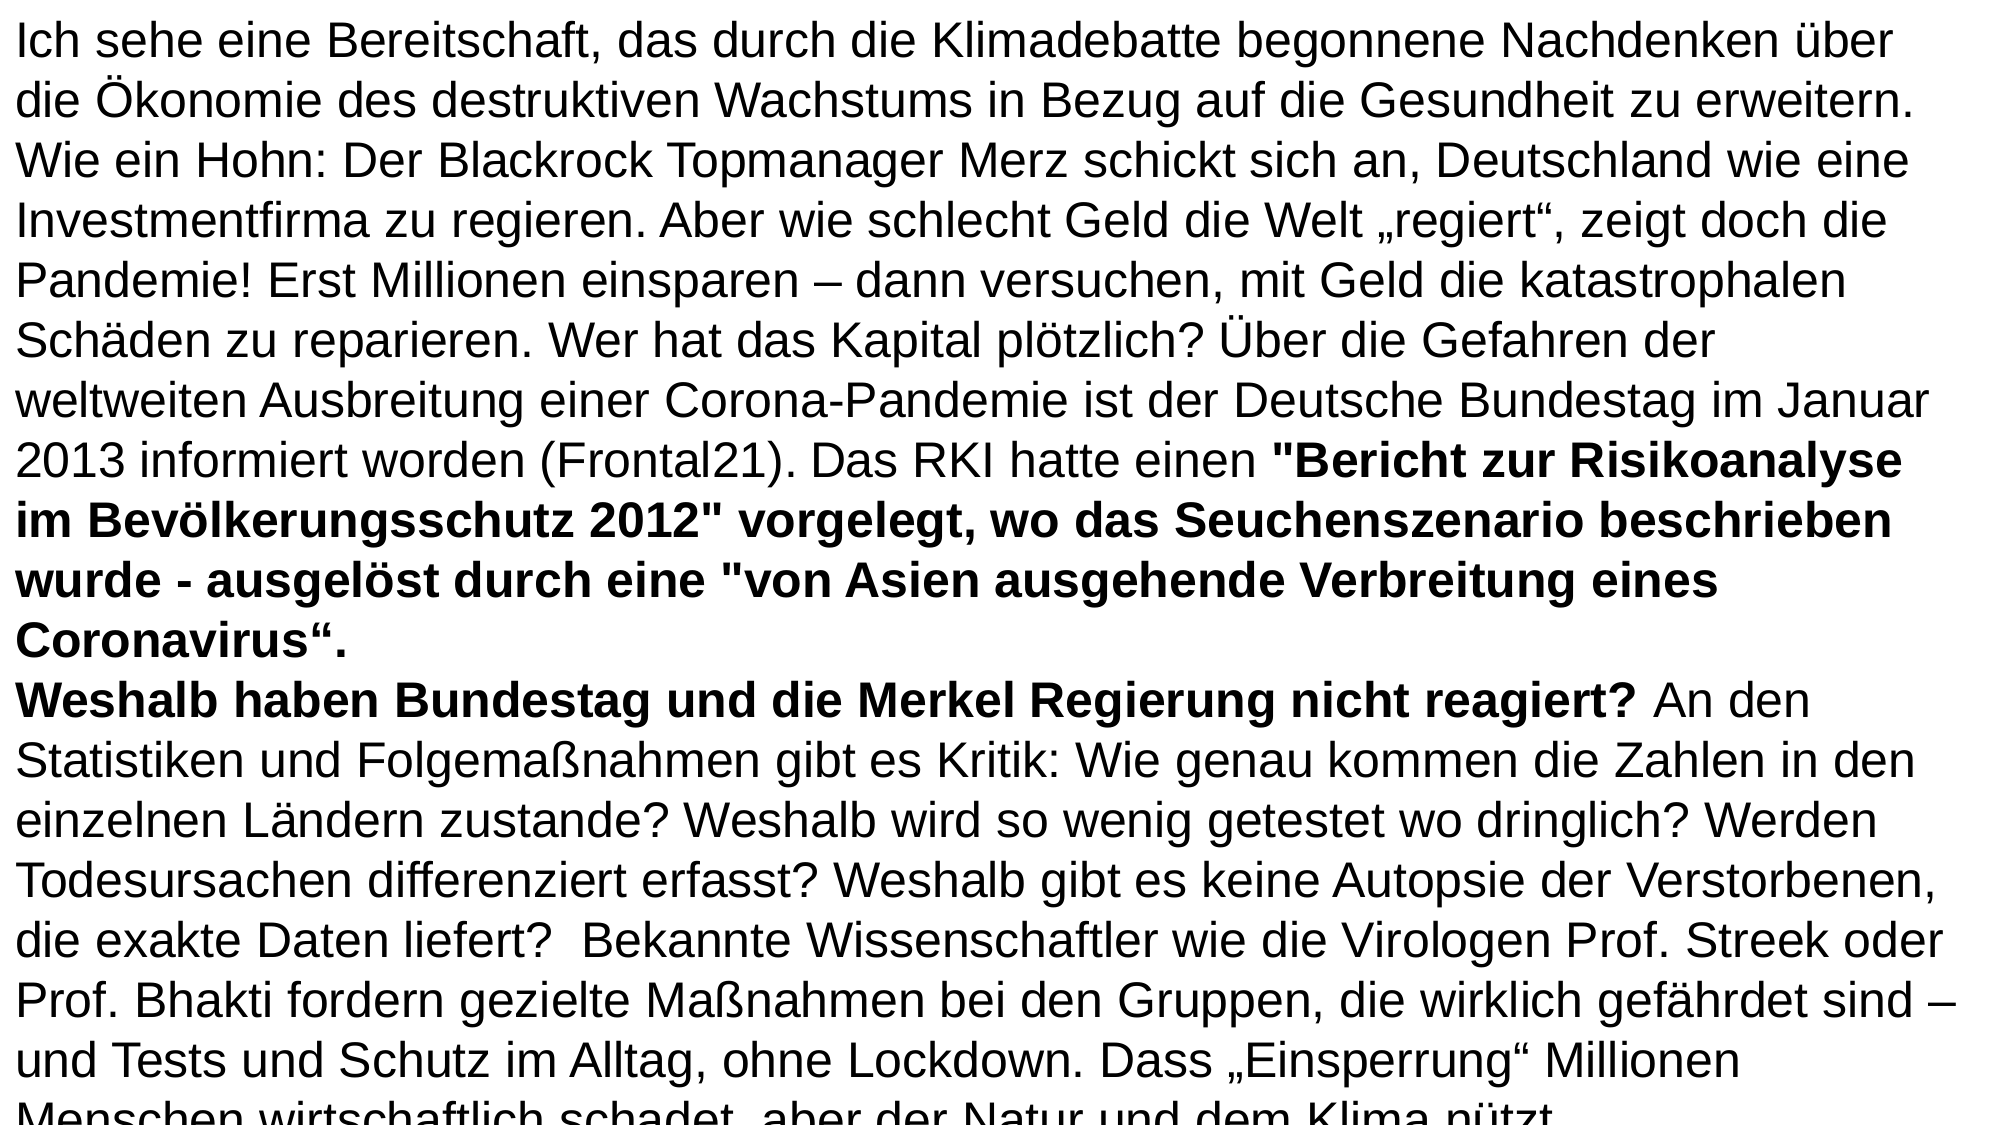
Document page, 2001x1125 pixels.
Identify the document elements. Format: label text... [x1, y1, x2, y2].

text_box Ich sehe eine Bereitschaft, das durch die Klimadebatte begonnene Nachdenken über die Ökonomie des destruktiven Wachstums in Bezug auf die Gesundheit zu erweitern. Wie ein Hohn: Der Blackrock Topmanager Merz schickt sich an, Deutschland wie eine Investmentfirma zu regieren. Aber wie schlecht Geld die Welt „regiert“, zeigt doch die Pandemie! Erst Millionen einsparen – dann versuchen, mit Geld die katastrophalen Schäden zu reparieren. Wer hat das Kapital plötzlich? Über die Gefahren der weltweiten Ausbreitung einer Corona-Pandemie ist der Deutsche Bundestag im Januar 2013 informiert worden (Frontal21). Das RKI hatte einen "Bericht zur Risikoanalyse im Bevölkerungsschutz 2012" vorgelegt, wo das Seuchenszenario beschrieben wurde - ausgelöst durch eine "von Asien ausgehende Verbreitung eines Coronavirus“. Weshalb haben Bundestag und die Merkel Regierung nicht reagiert? An den Statistiken und Folgemaßnahmen gibt es Kritik: Wie genau kommen die Zahlen in den einzelnen Ländern zustande? Weshalb wird so wenig getestet wo dringlich? Werden Todesursachen differenziert erfasst? Weshalb gibt es keine Autopsie der Verstorbenen, die exakte Daten liefert? Bekannte Wissenschaftler wie die Virologen Prof. Streek oder Prof. Bhakti fordern gezielte Maßnahmen bei den Gruppen, die wirklich gefährdet sind – und Tests und Schutz im Alltag, ohne Lockdown. Dass „Einsperrung“ Millionen Menschen wirtschaftlich schadet, aber der Natur und dem Klima nützt ……. [0, 0, 1975, 1125]
